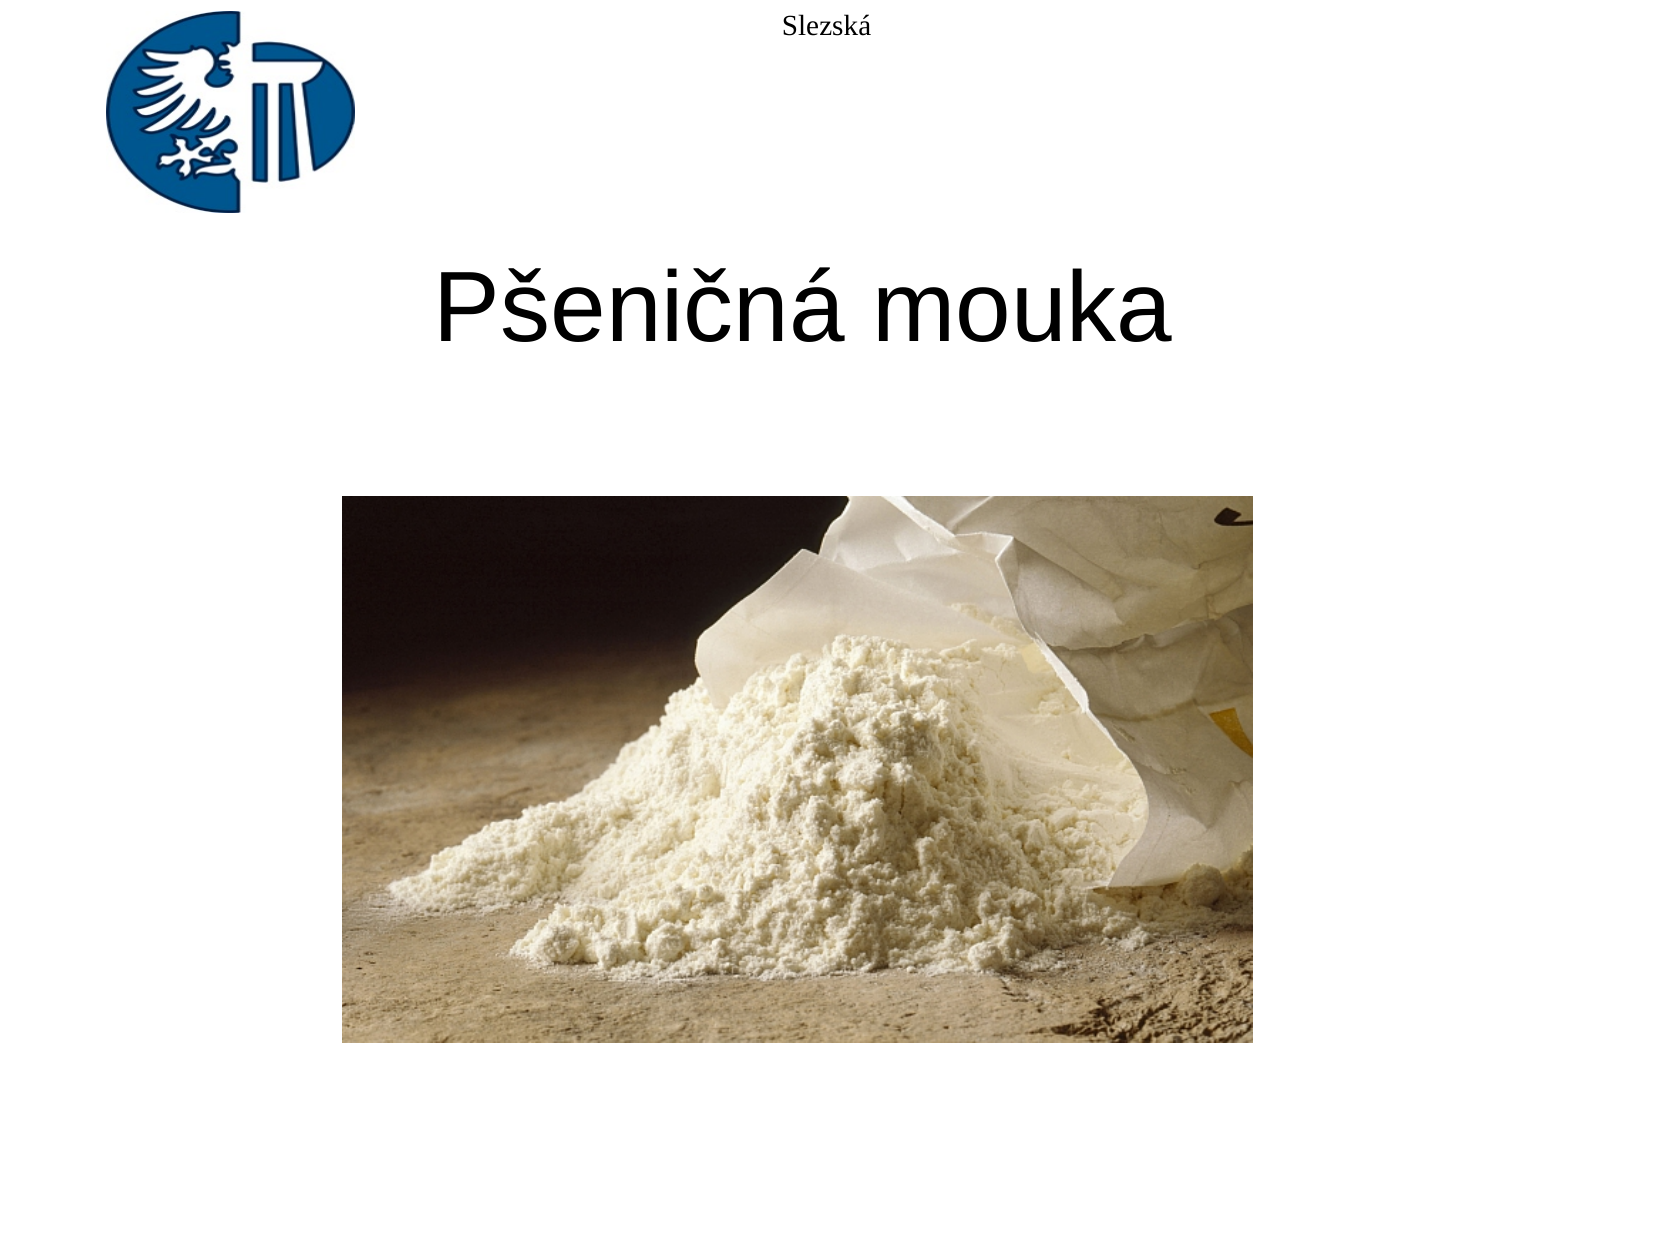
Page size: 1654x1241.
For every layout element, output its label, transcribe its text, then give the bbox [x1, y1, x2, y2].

title Pšeničná mouka [59, 141, 1548, 473]
picture [106, 11, 355, 141]
picture [342, 496, 1253, 1043]
